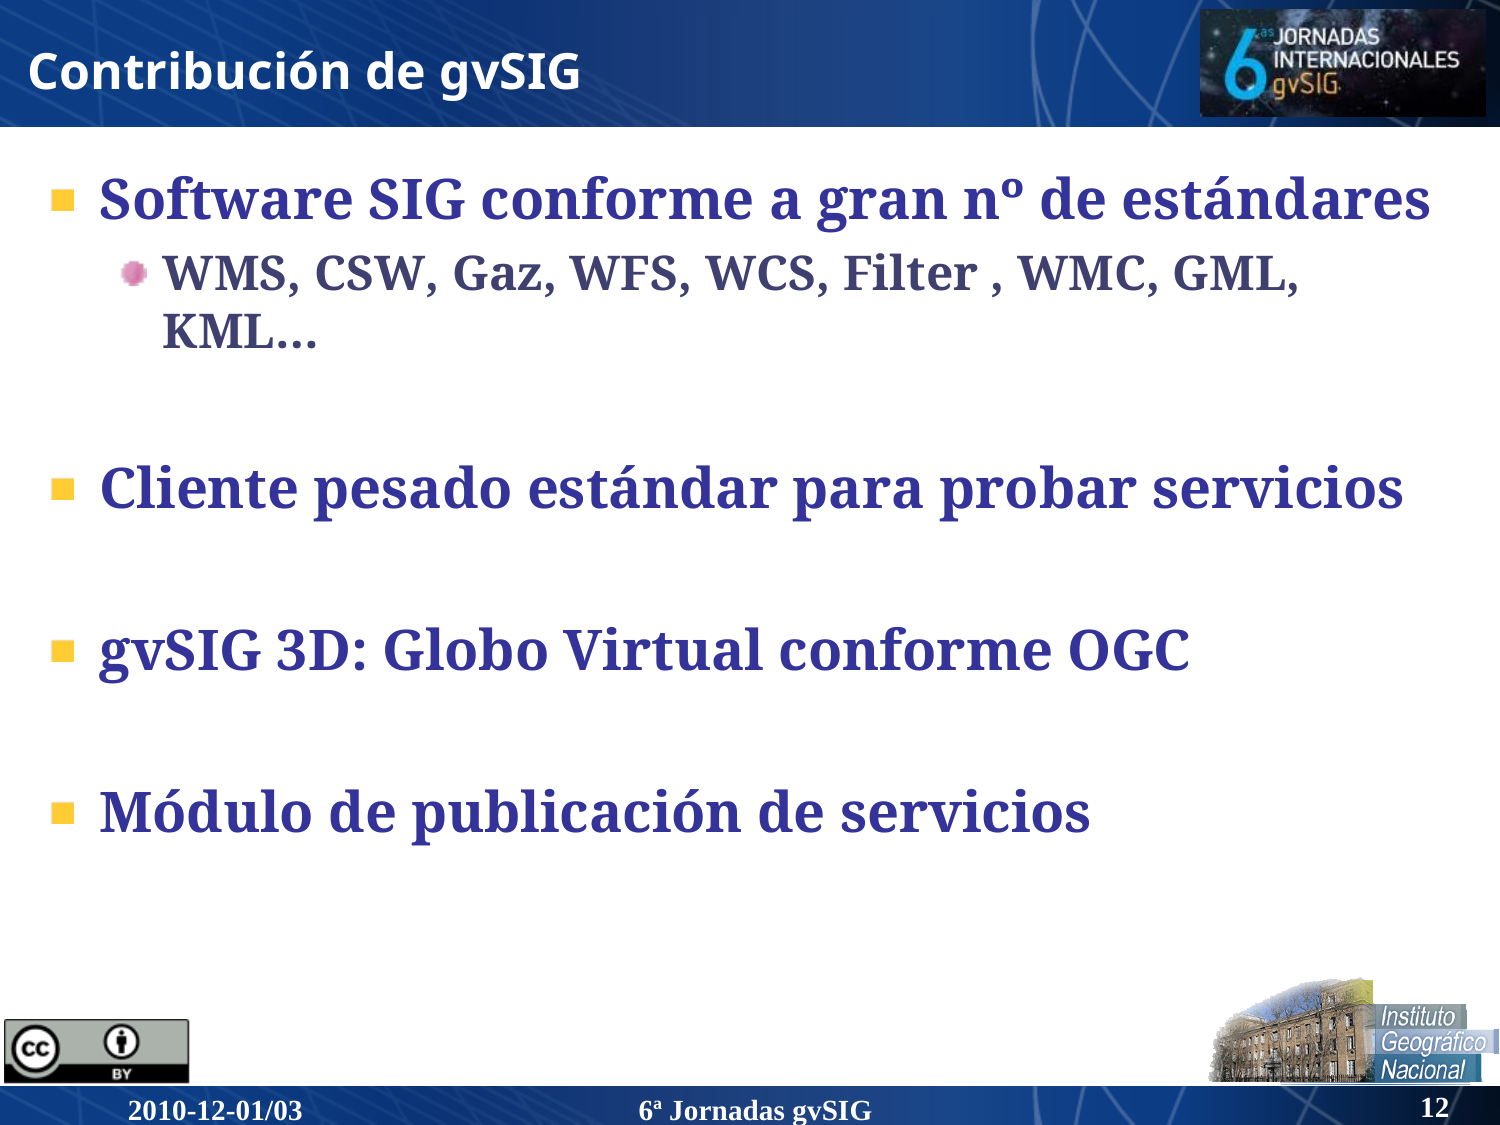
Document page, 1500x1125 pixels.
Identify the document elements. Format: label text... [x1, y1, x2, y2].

list Software SIG conforme a gran nº de estándares WMS, CSW, Gaz, WFS, WCS, Filter , WMC, GML, KML… Cliente pesado estándar para probar servicios gvSIG 3D: Globo Virtual conforme OGC Módulo de publicación de servicios [31, 156, 1465, 967]
title Contribución de gvSIG [0, 31, 1276, 107]
picture [0, 968, 1500, 1125]
picture [0, 0, 1500, 127]
